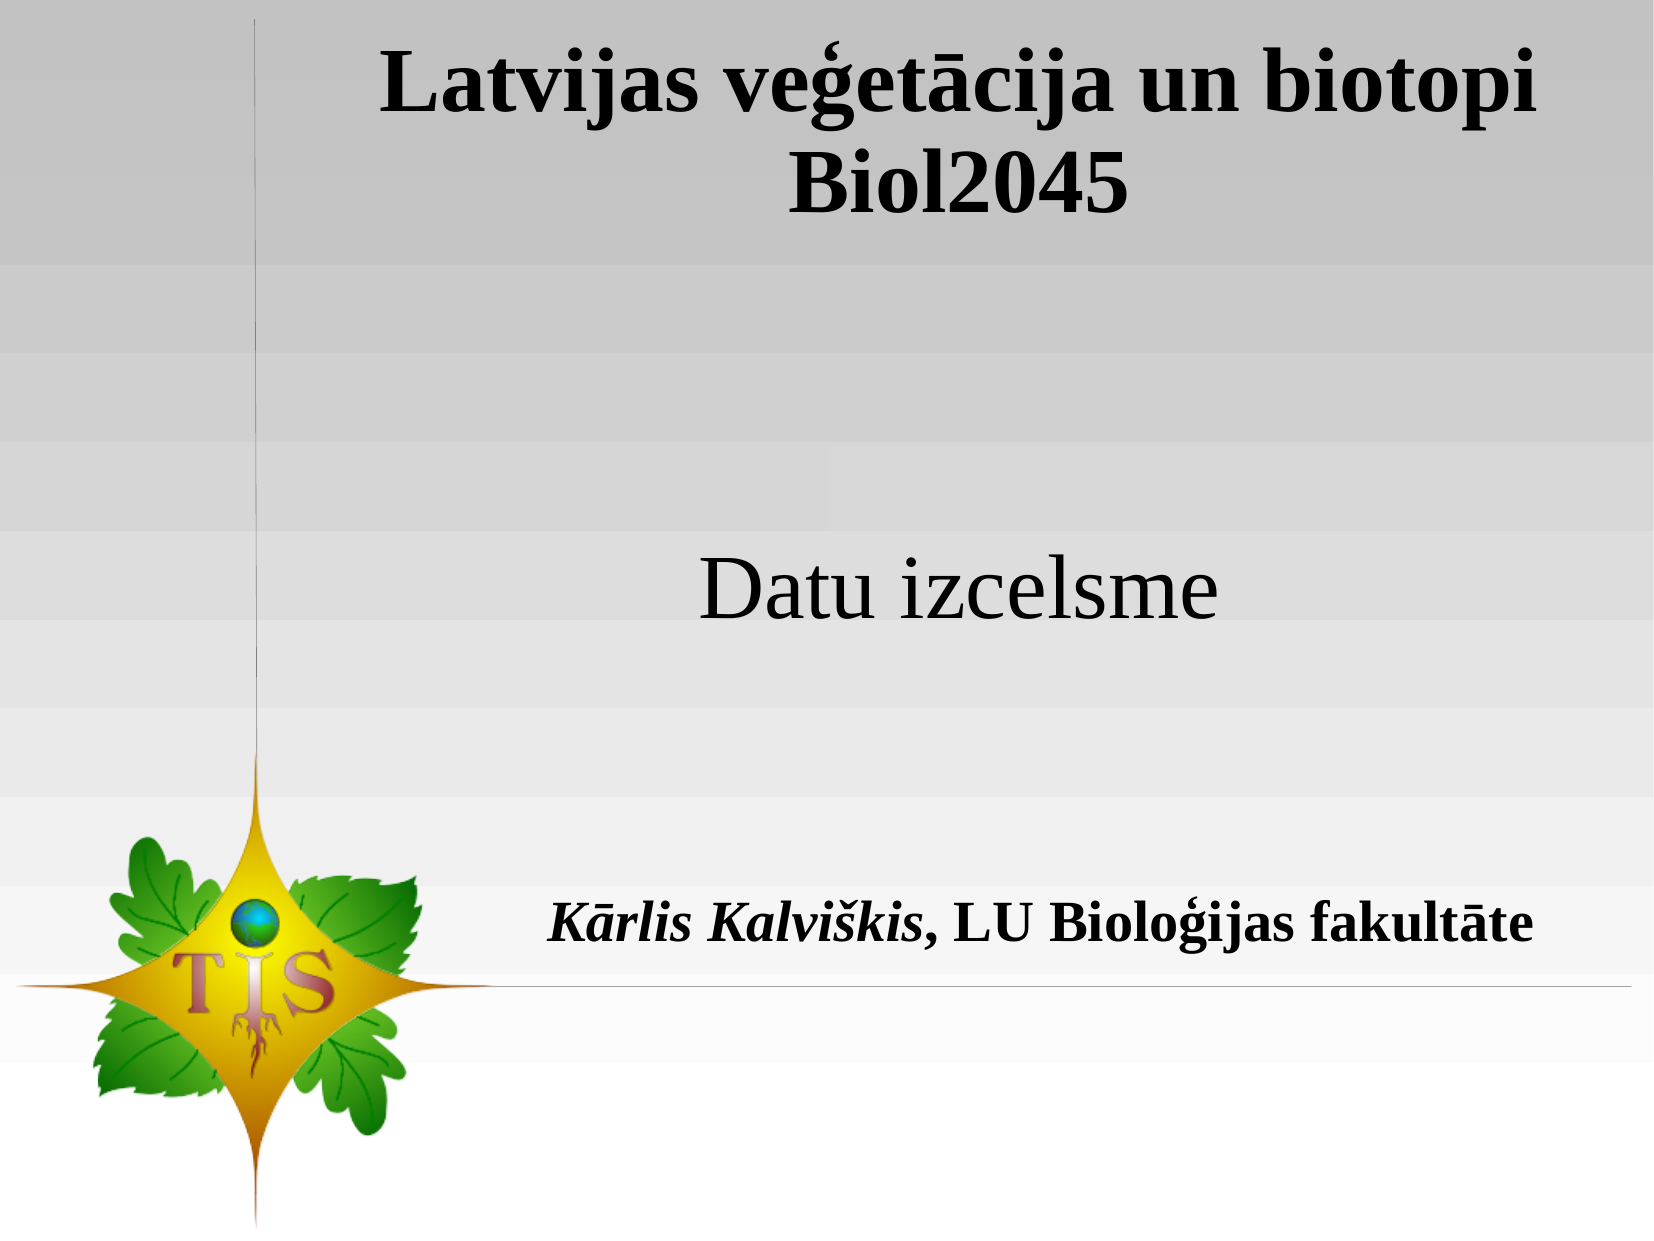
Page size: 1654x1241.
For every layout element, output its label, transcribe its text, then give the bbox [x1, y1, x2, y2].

picture [0, 0, 1654, 1241]
title Datu izcelsme [295, 314, 1625, 861]
